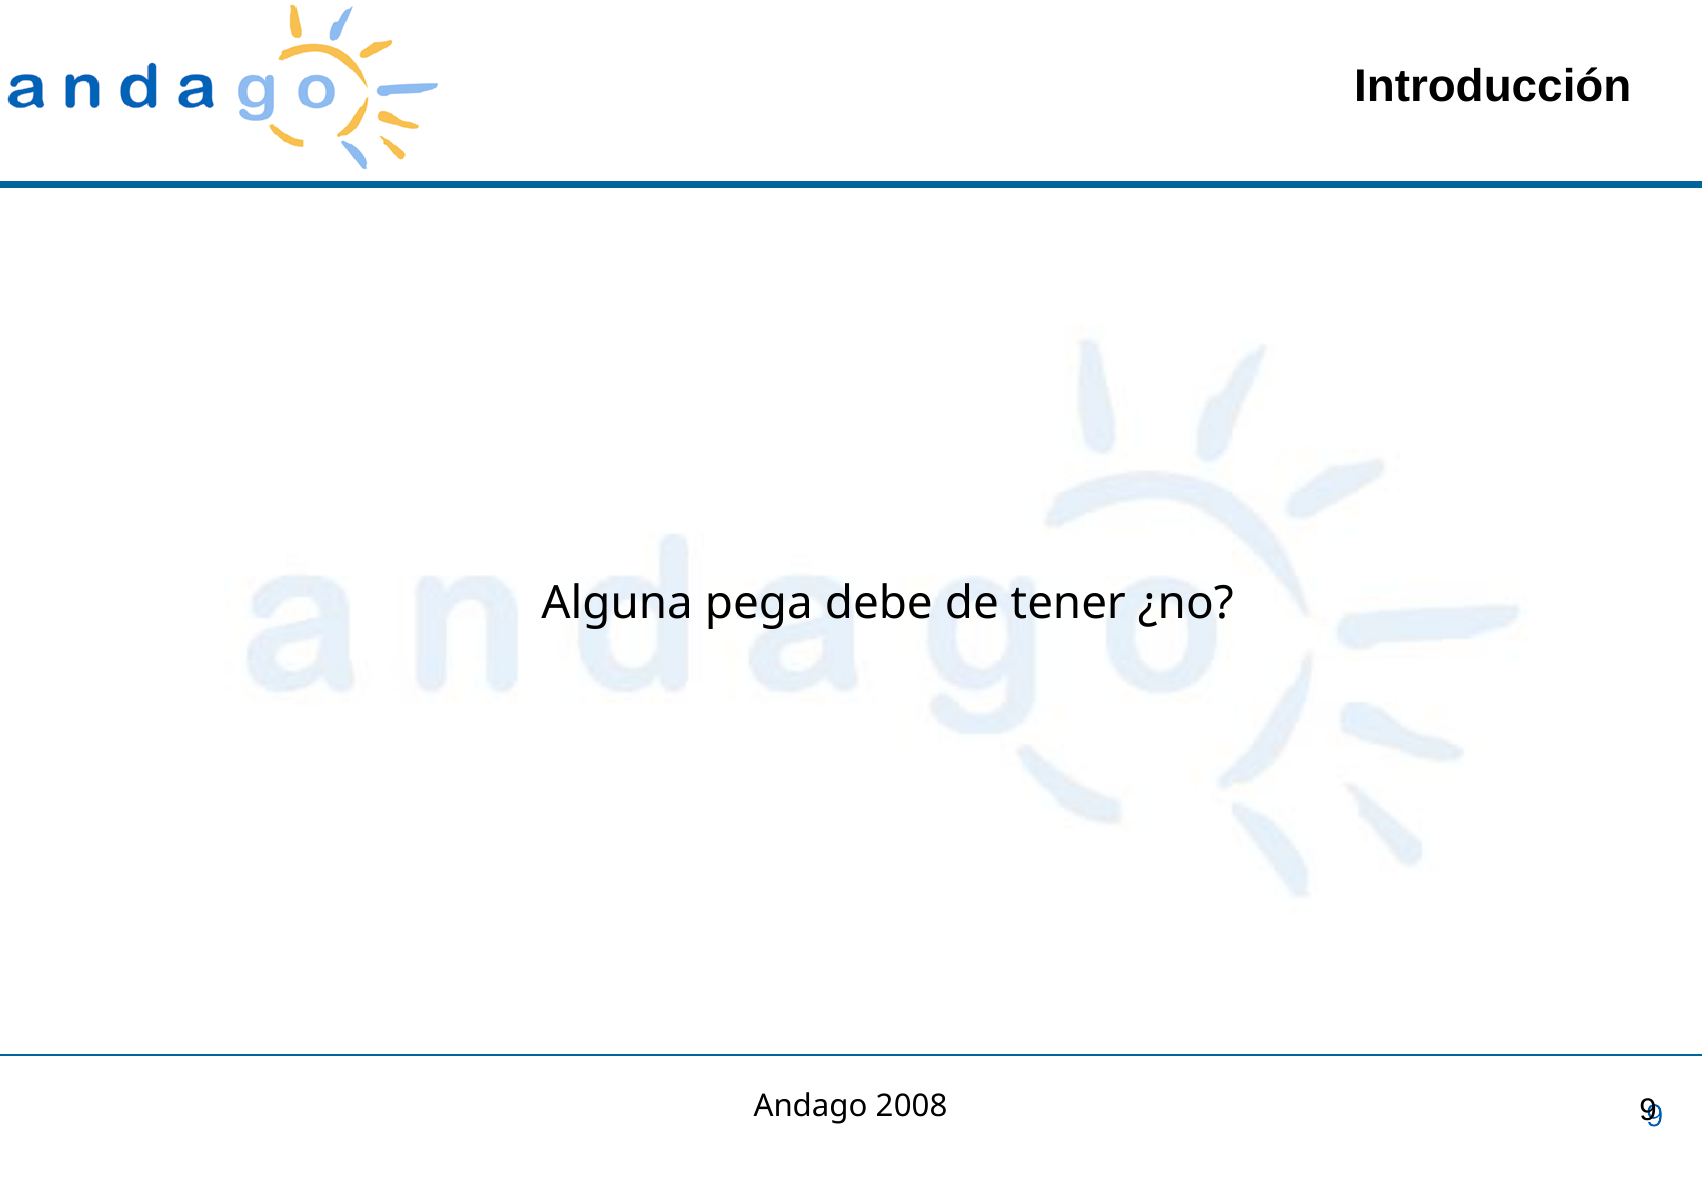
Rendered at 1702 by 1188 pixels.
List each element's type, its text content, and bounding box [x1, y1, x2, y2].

subtitle Alguna pega debe de tener ¿no? [123, 247, 1570, 961]
title Introducción [255, 0, 1702, 196]
picture [0, 0, 255, 175]
